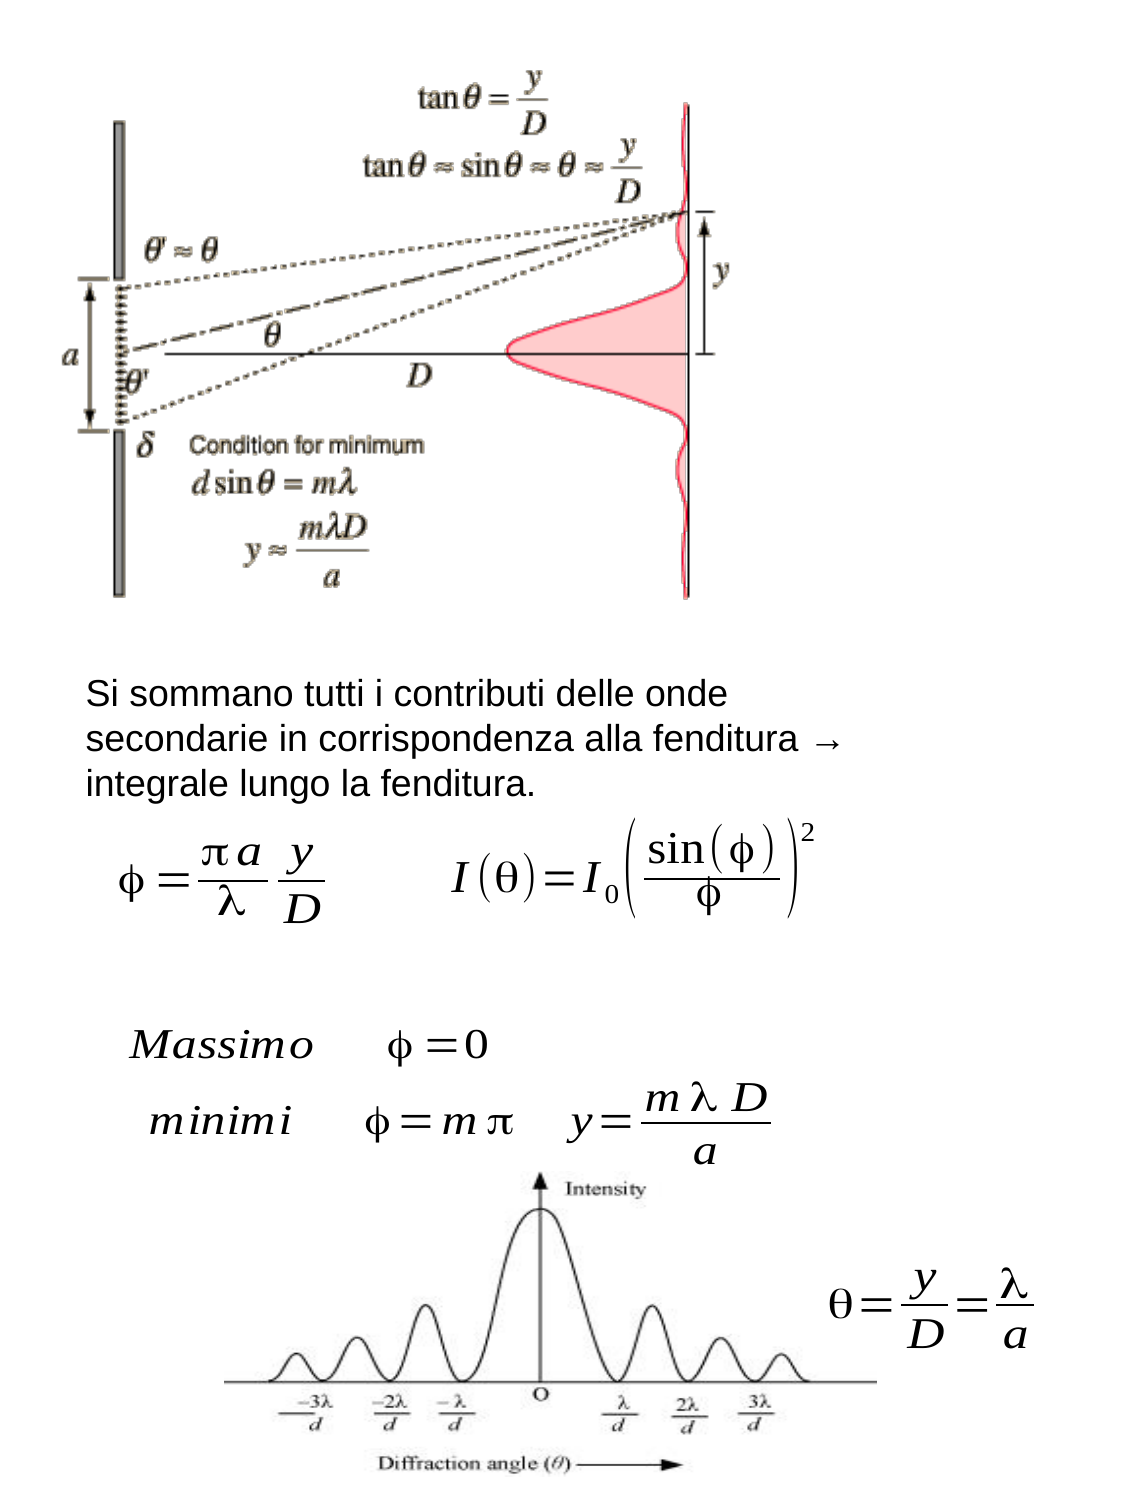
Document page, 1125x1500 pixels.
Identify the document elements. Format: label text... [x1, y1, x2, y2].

chart [436, 815, 826, 923]
chart [113, 1015, 791, 1180]
chart [814, 1252, 1052, 1358]
chart [105, 827, 343, 934]
text_box Si sommano tutti i contributi delle onde secondarie in corrispondenza alla fenditura → integrale lungo la fenditura. [70, 661, 886, 812]
picture [49, 47, 745, 626]
picture [224, 1171, 877, 1477]
